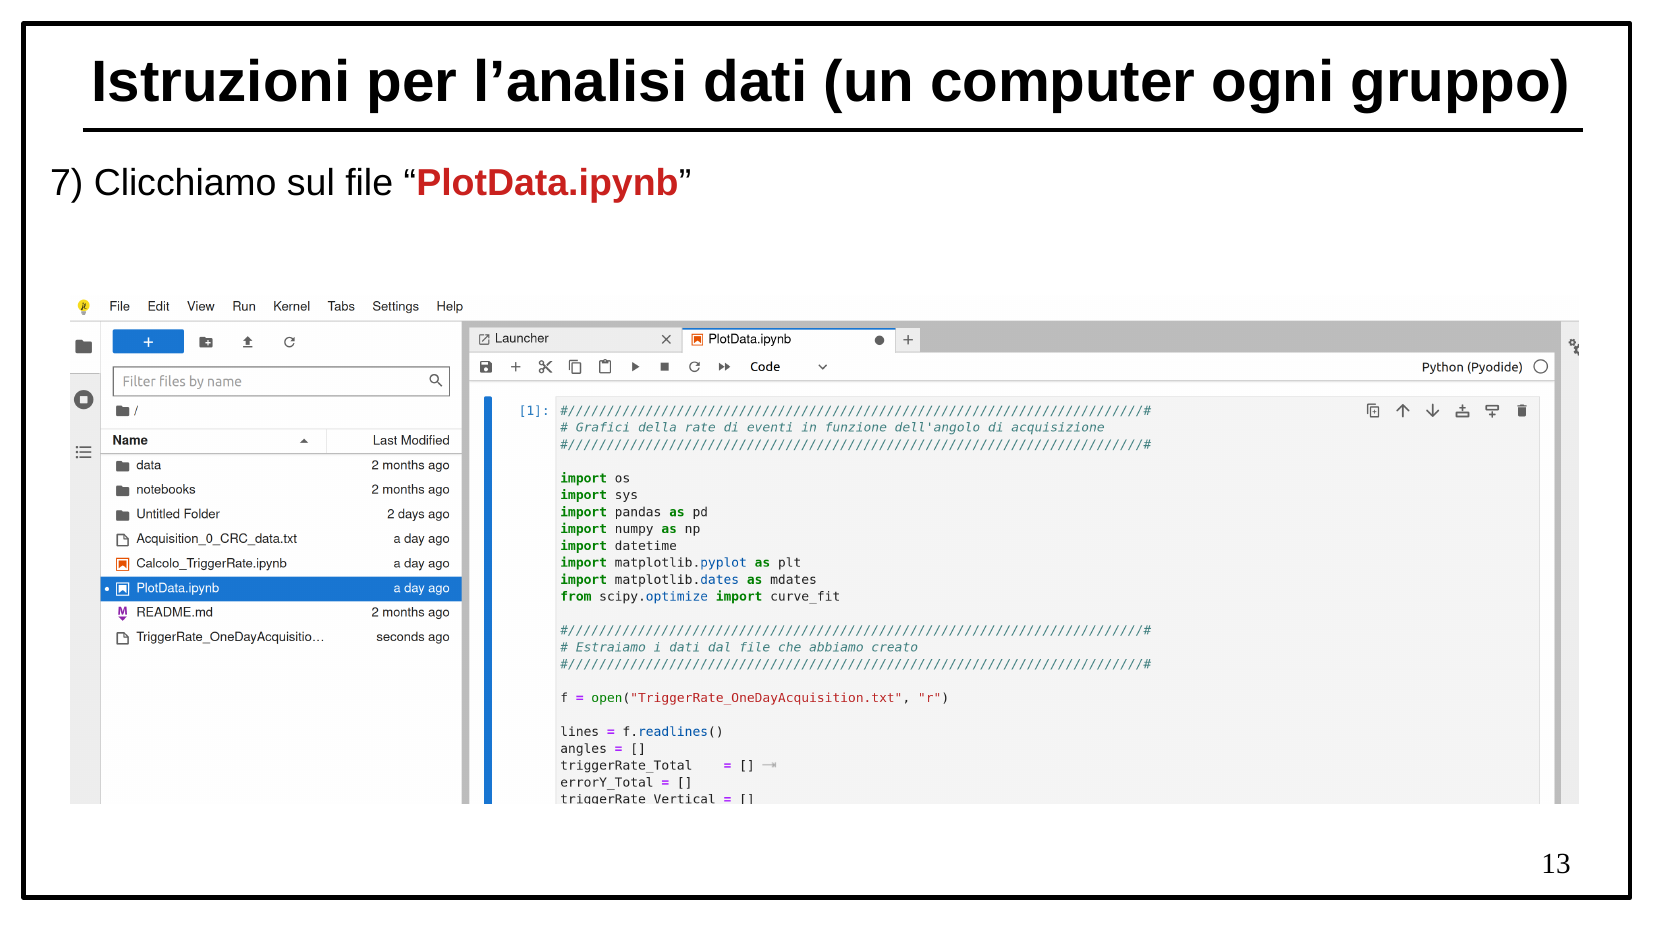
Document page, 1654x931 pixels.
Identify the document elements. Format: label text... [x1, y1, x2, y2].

text_box Istruzioni per l’analisi dati (un computer ogni gruppo) [76, 41, 1601, 154]
text_box 7) Clicchiamo sul file “PlotData.ipynb” [35, 153, 1654, 453]
picture [70, 295, 1579, 804]
